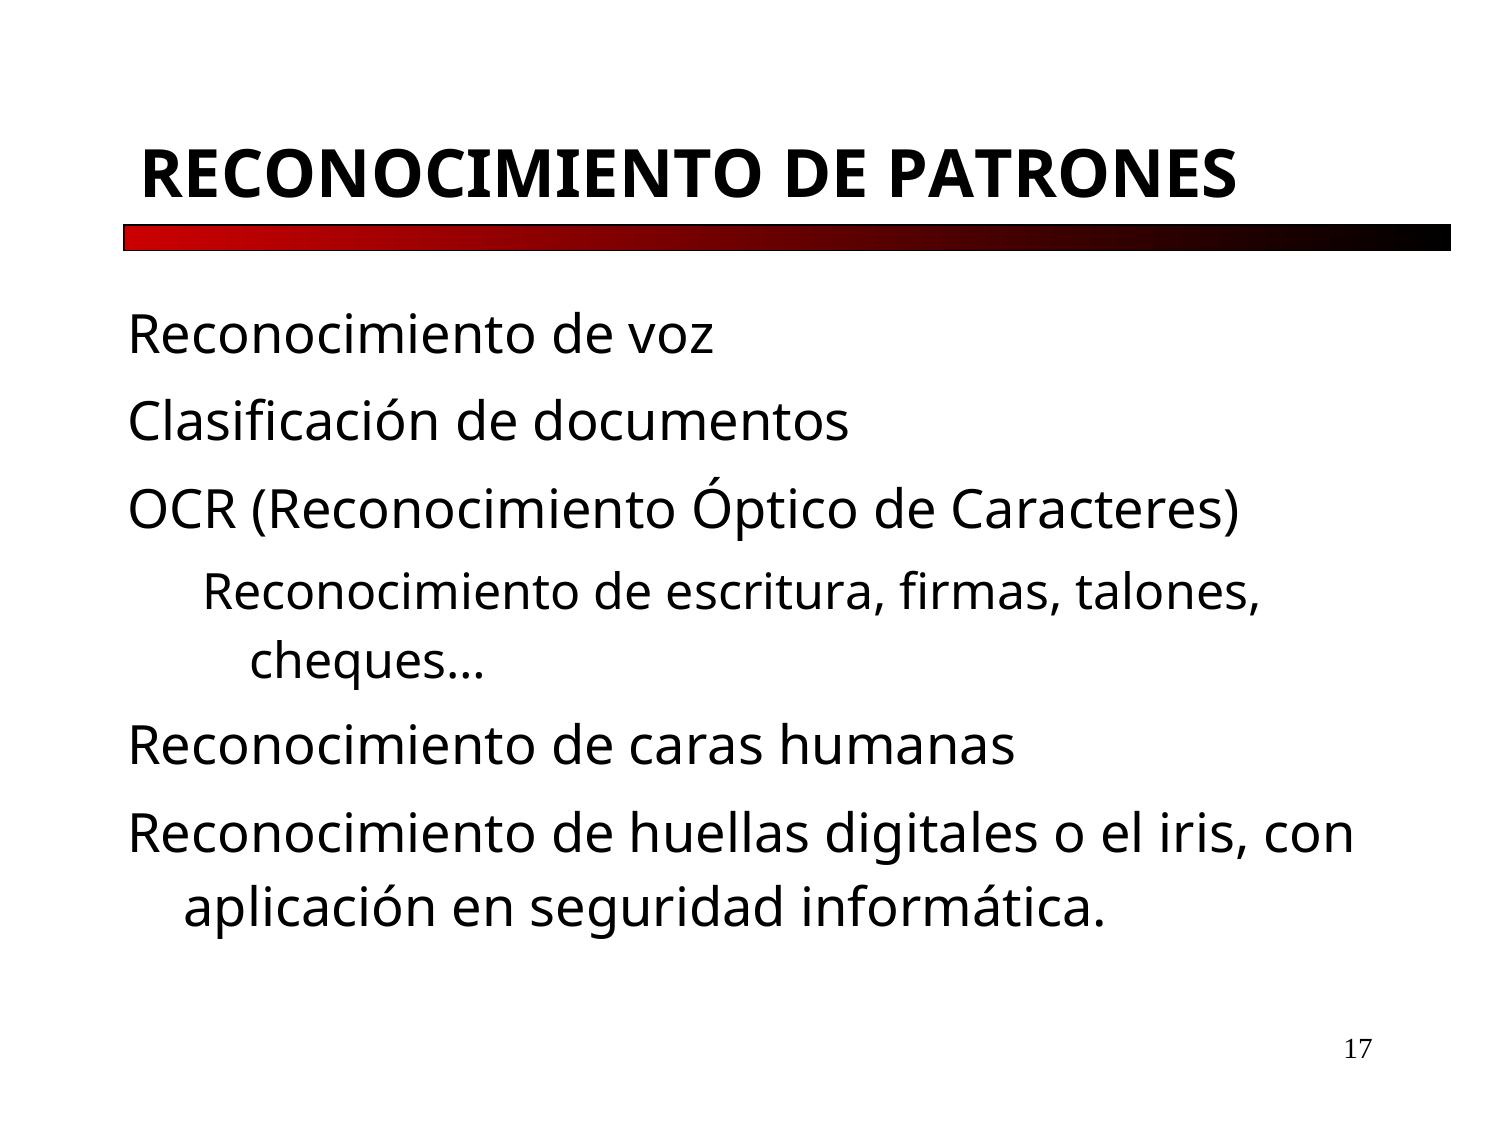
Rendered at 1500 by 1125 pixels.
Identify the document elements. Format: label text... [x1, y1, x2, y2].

title RECONOCIMIENTO DE PATRONES [125, 62, 1401, 225]
list Reconocimiento de voz Clasificación de documentos OCR (Reconocimiento Óptico de Caracteres) Reconocimiento de escritura, firmas, talones, cheques… Reconocimiento de caras humanas Reconocimiento de huellas digitales o el iris, con aplicación en seguridad informática. [112, 287, 1388, 1088]
